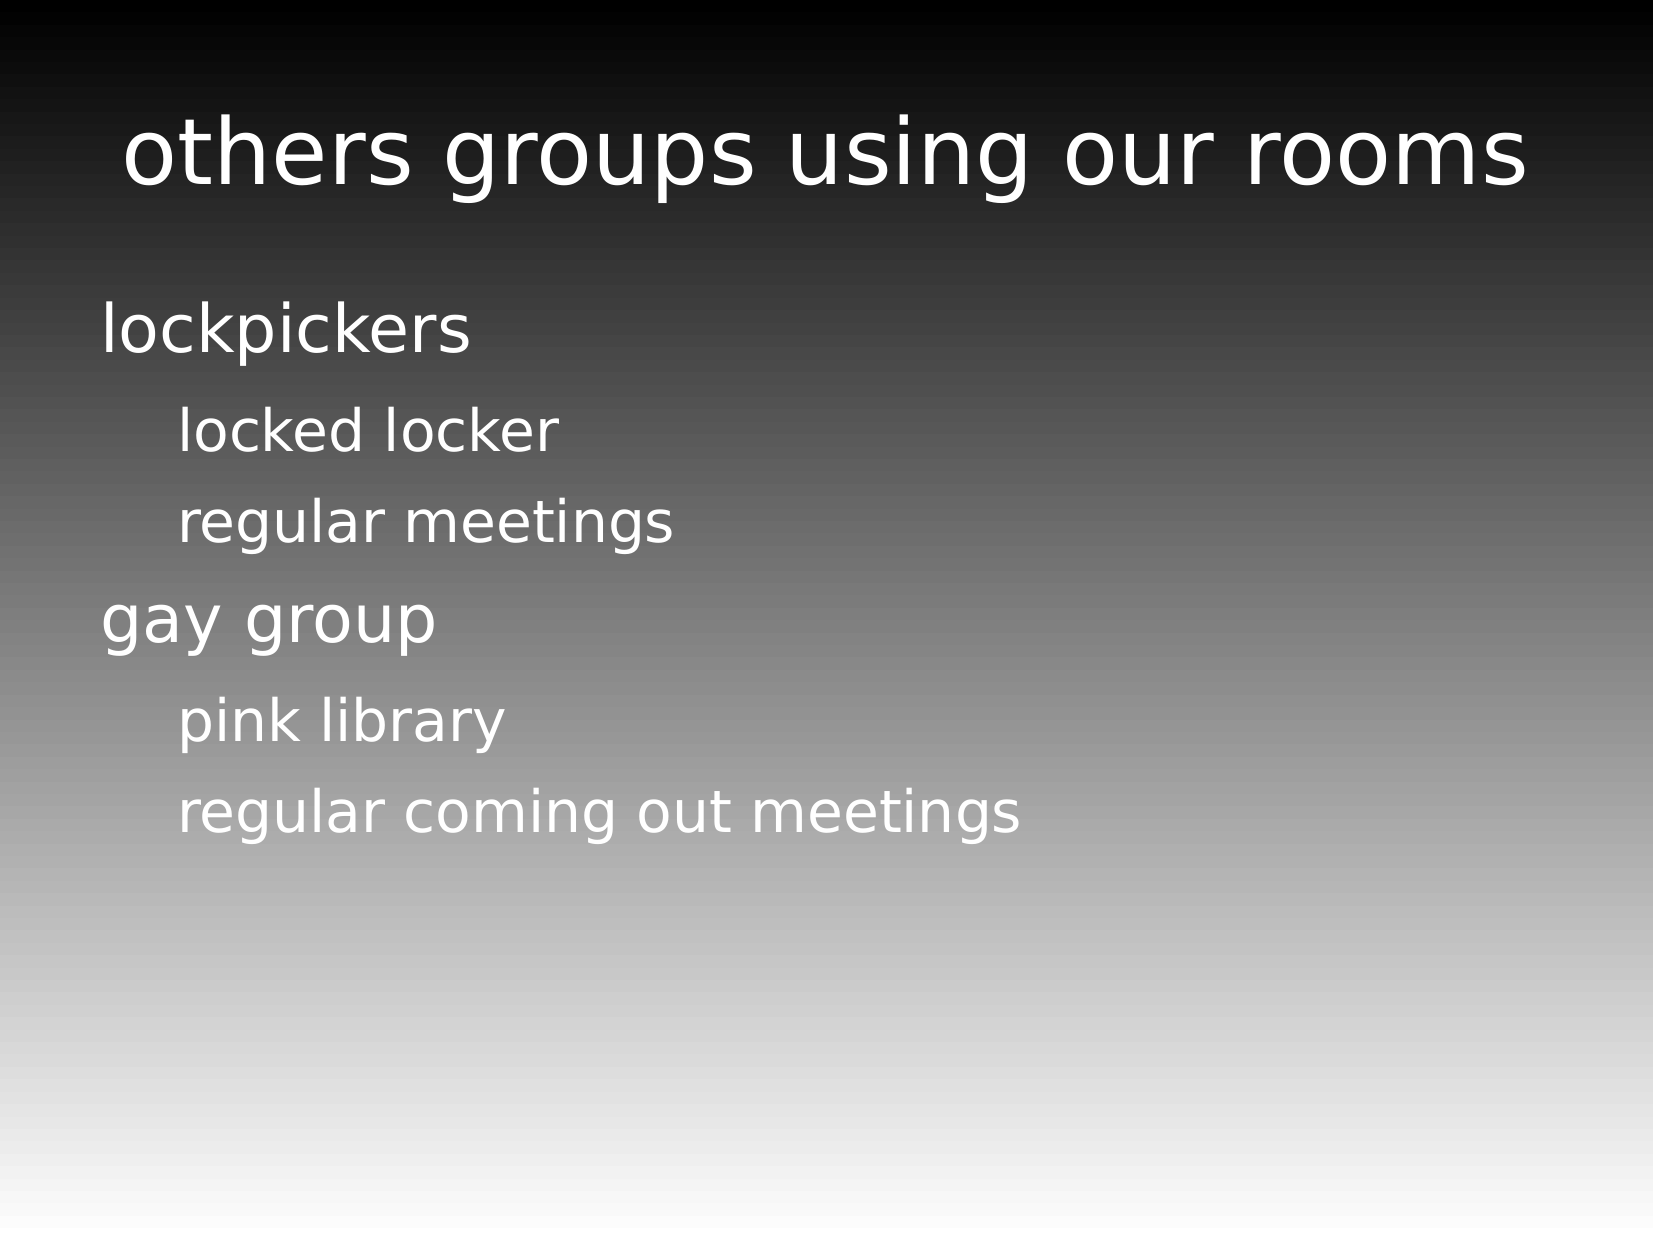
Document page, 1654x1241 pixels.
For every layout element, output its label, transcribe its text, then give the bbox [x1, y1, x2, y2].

title others groups using our rooms [82, 56, 1571, 250]
list lockpickers locked locker regular meetings gay group pink library regular coming out meetings [82, 290, 1571, 1095]
